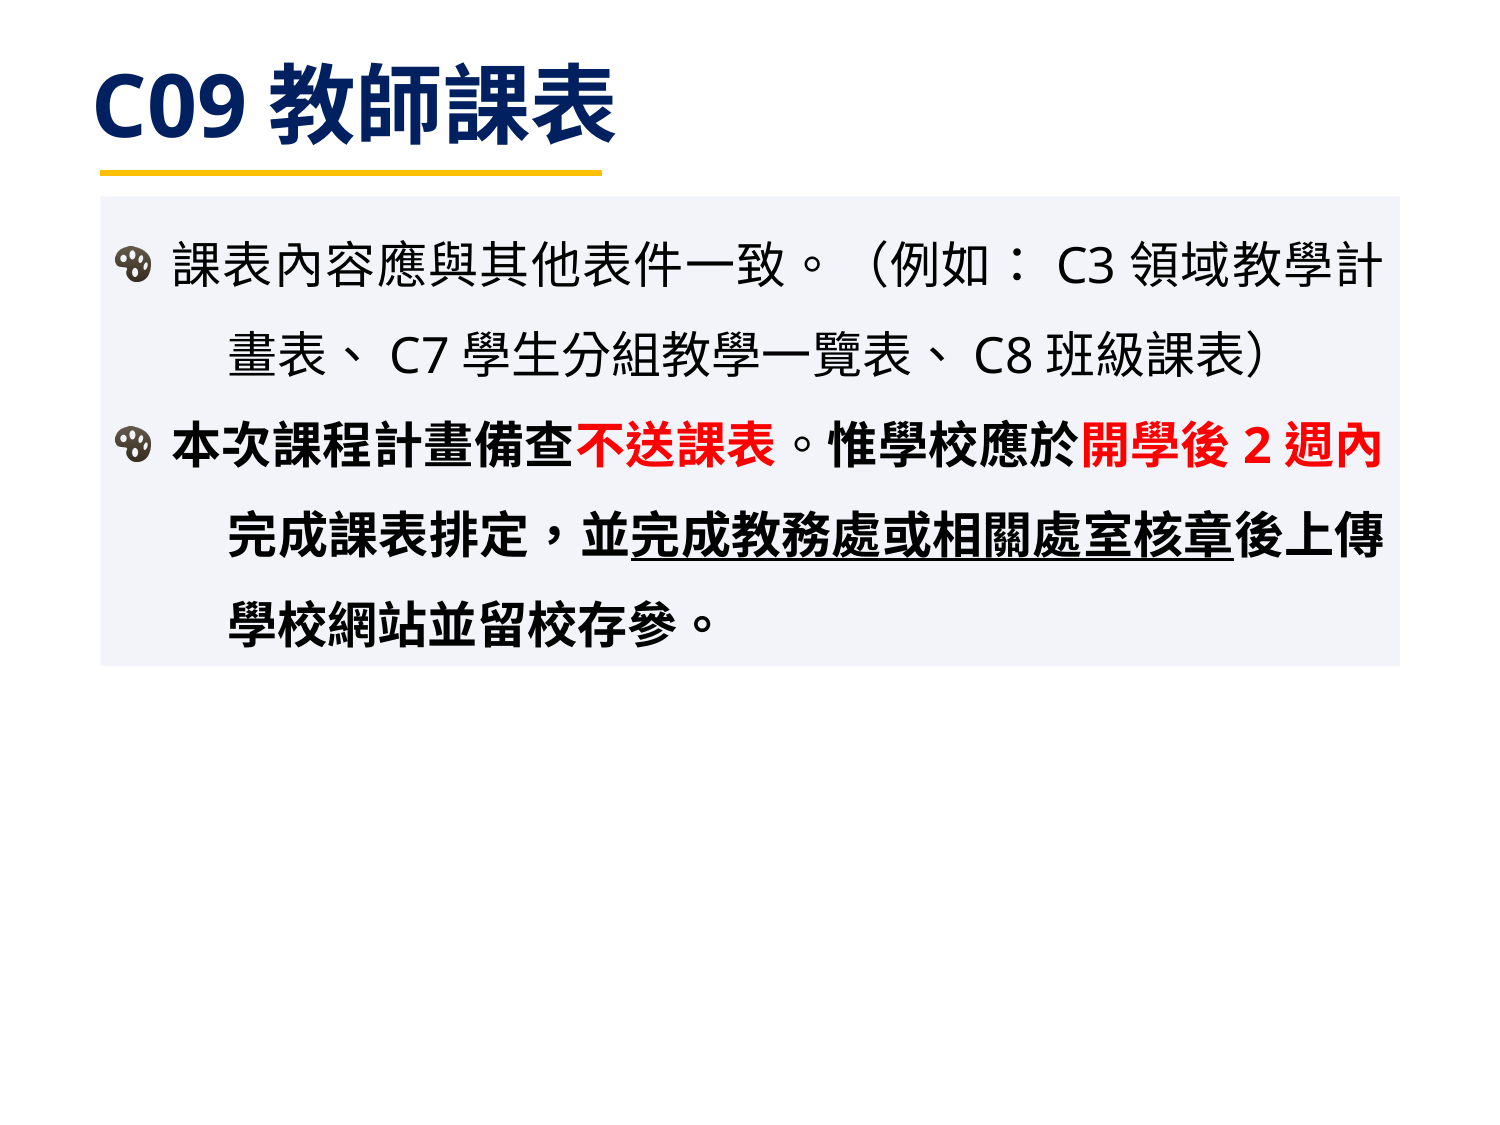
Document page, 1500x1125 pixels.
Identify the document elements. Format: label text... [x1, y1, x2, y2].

text_box 課表內容應與其他表件一致。（例如：C3領域教學計畫表、C7學生分組教學一覽表、C8班級課表） 本次課程計畫備查不送課表。惟學校應於開學後2週內完成課表排定，並完成教務處或相關處室核章後上傳學校網站並留校存參。 [100, 196, 1400, 666]
text_box C09教師課表 [76, 42, 625, 164]
